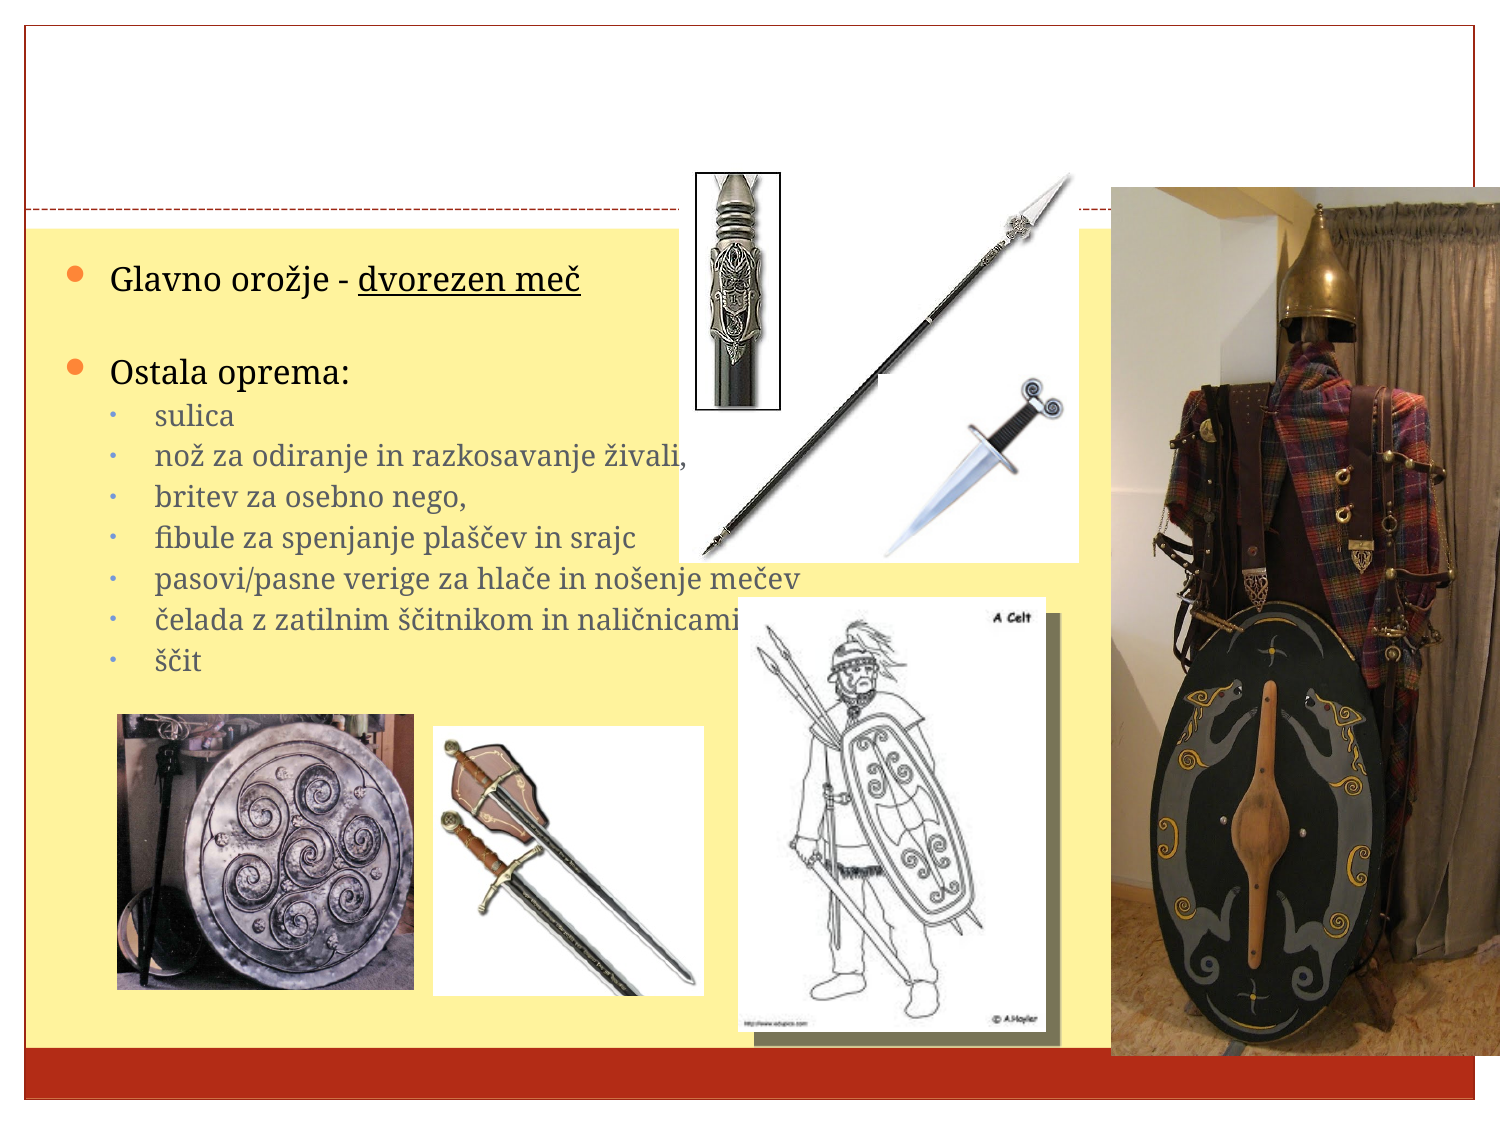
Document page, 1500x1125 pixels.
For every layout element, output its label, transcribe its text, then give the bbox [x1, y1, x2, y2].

picture [738, 597, 1046, 1032]
picture [1111, 187, 1500, 1056]
list Glavno orožje - dvorezen meč Ostala oprema: sulica nož za odiranje in razkosavanje živali, britev za osebno nego, fibule za spenjanje plaščev in srajc pasovi/pasne verige za hlače in nošenje mečev čelada z zatilnim ščitnikom in naličnicami ščit [49, 250, 1445, 1001]
picture [679, 163, 1079, 250]
picture [117, 714, 414, 990]
picture [433, 726, 704, 997]
picture [878, 374, 1067, 563]
